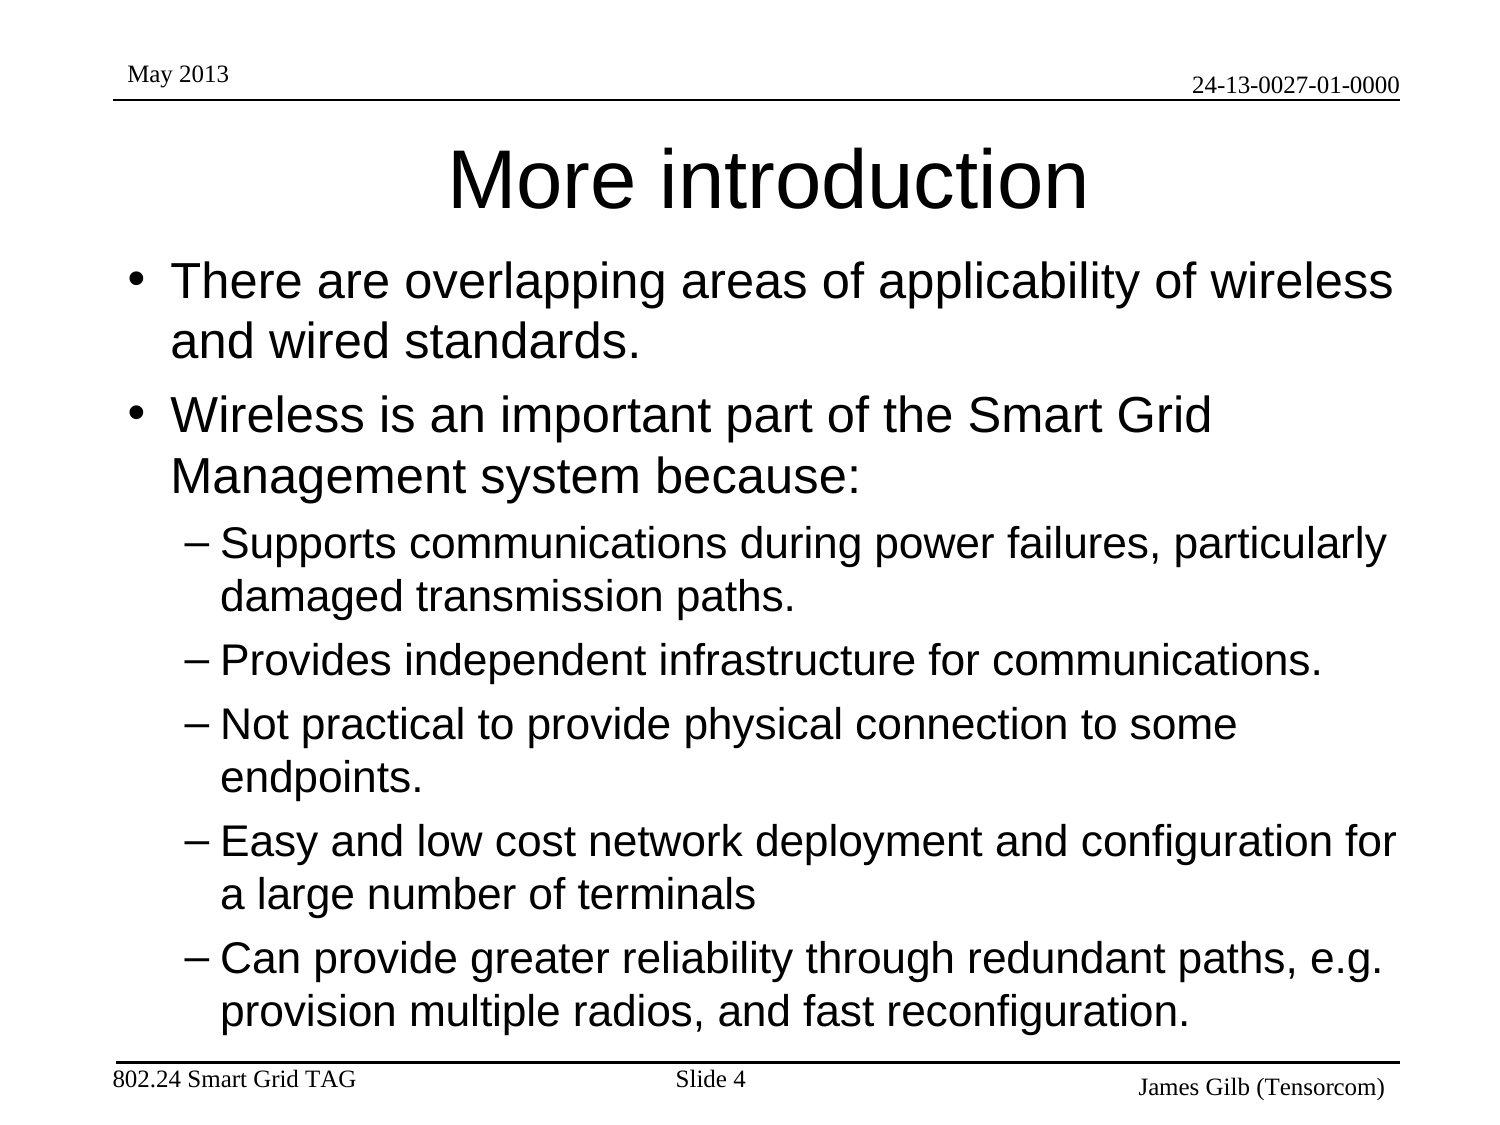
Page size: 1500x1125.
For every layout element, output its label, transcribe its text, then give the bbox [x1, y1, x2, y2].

list There are overlapping areas of applicability of wireless and wired standards. Wireless is an important part of the Smart Grid Management system because: Supports communications during power failures, particularly damaged transmission paths. Provides independent infrastructure for communications. Not practical to provide physical connection to some endpoints. Easy and low cost network deployment and configuration for a large number of terminals Can provide greater reliability through redundant paths, e.g. provision multiple radios, and fast reconfiguration. [112, 239, 1426, 1051]
title More introduction [112, 112, 1426, 238]
